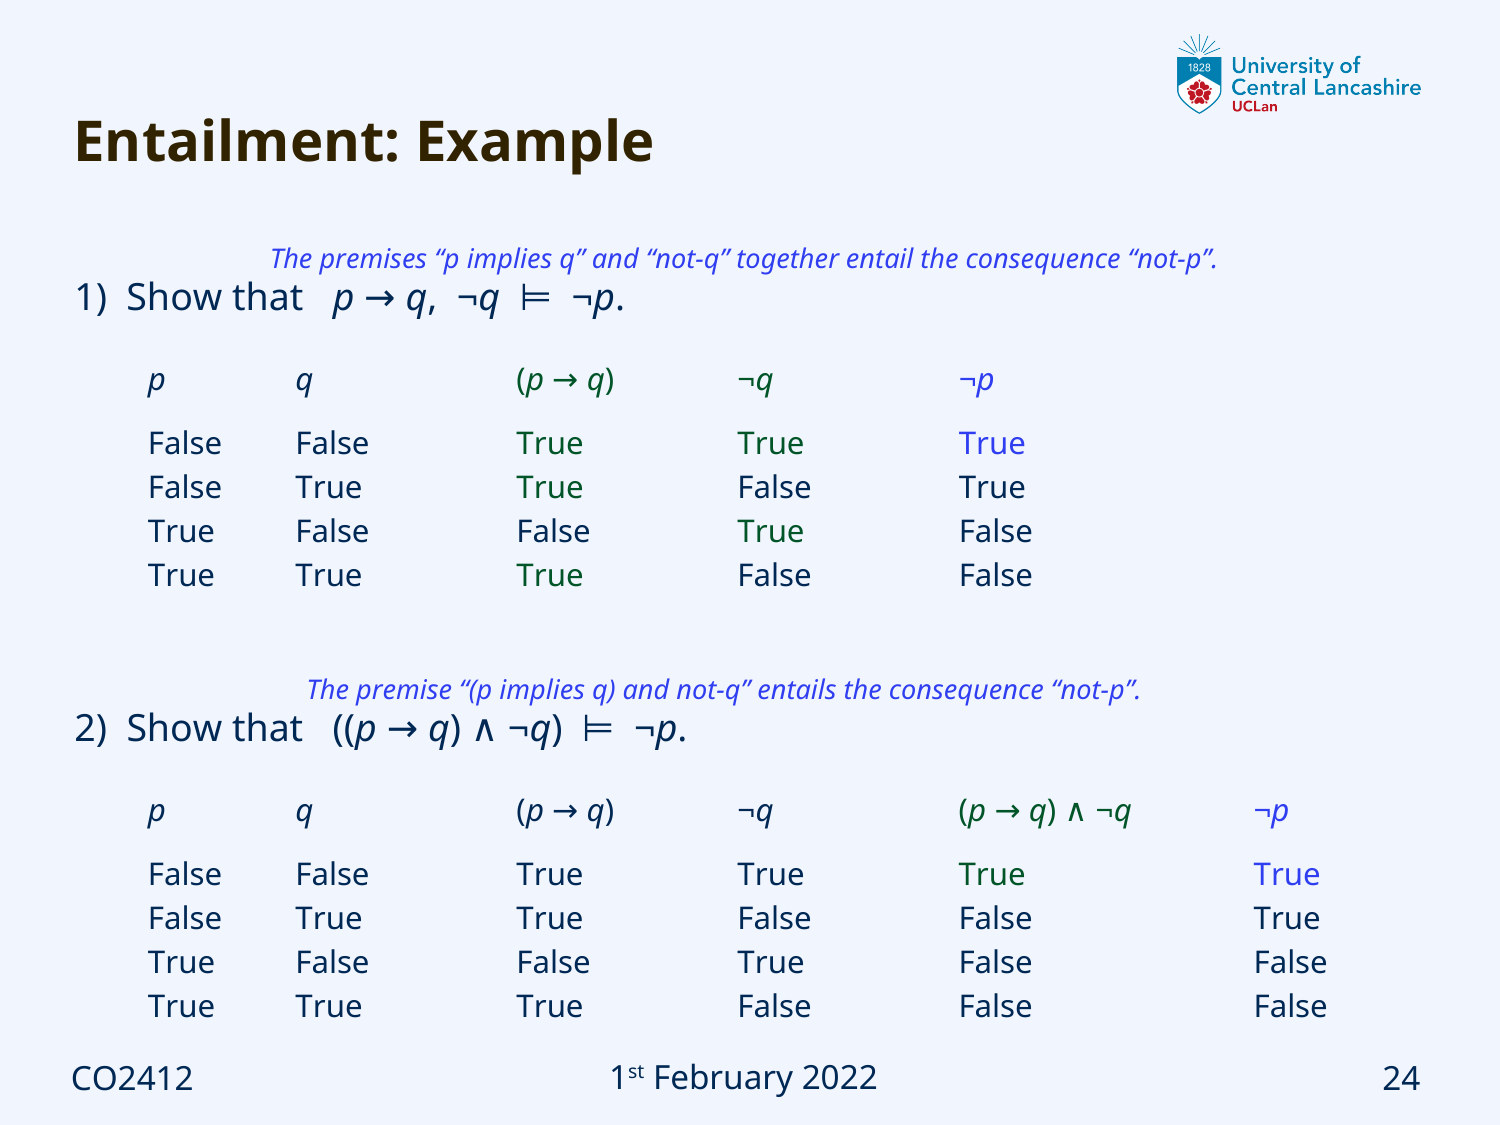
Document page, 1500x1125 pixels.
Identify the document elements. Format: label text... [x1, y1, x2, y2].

text_box The premises “p implies q” and “not-q” together entail the consequence “not-p”. [226, 234, 1263, 282]
title Entailment: Example [58, 93, 1475, 186]
text_box 1) Show that p → q, ¬q ⊨ ¬p. p q (p → q) ¬q ¬p False False True True True False True True False True True False False True False True True True False False [59, 257, 1435, 603]
text_box 2) Show that ((p → q) ∧ ¬q) ⊨ ¬p. p q (p → q) ¬q (p → q) ∧ ¬q ¬p False False True True True True False True True False False True True False False True False False True True True False False False [59, 688, 1435, 1034]
text_box The premise “(p implies q) and not-q” entails the consequence “not-p”. [257, 665, 1191, 713]
picture [1177, 34, 1421, 93]
